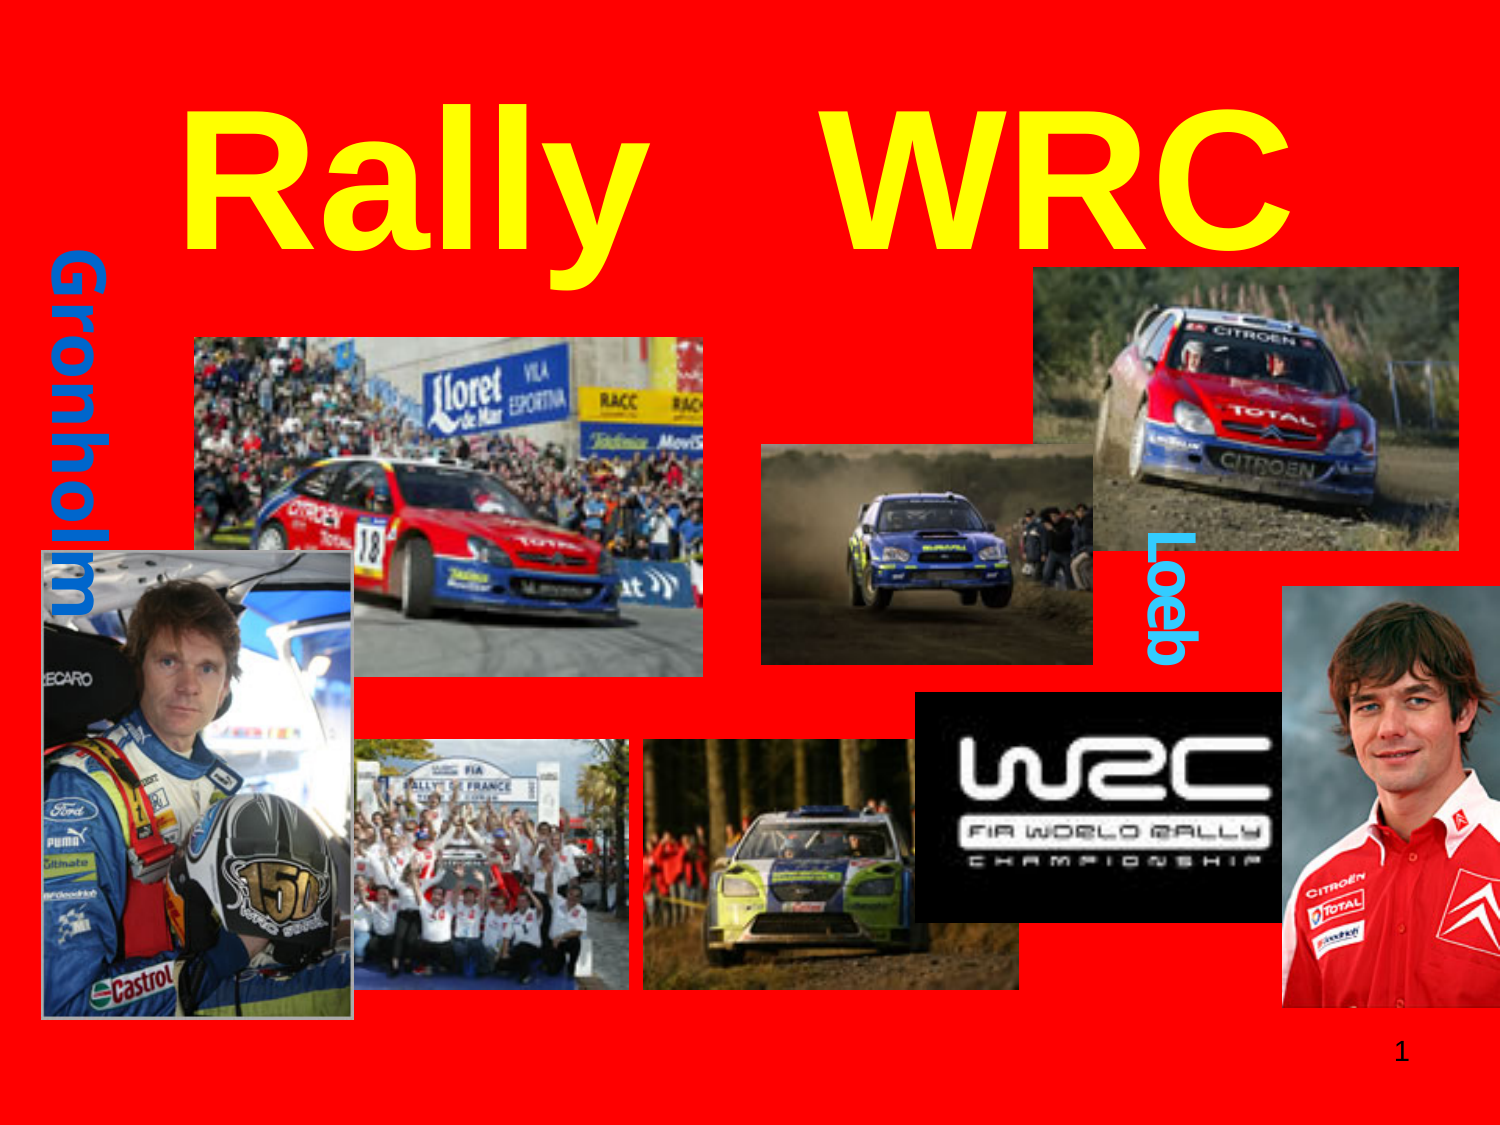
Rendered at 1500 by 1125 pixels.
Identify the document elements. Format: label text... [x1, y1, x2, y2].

picture [41, 337, 703, 1020]
picture [643, 586, 1500, 1009]
slide_number <number> [1074, 1024, 1425, 1103]
picture [761, 267, 1459, 665]
text_box Rally WRC [159, 42, 1164, 327]
text_box Loeb [1139, 491, 1223, 705]
text_box Gronholm [41, 231, 135, 546]
